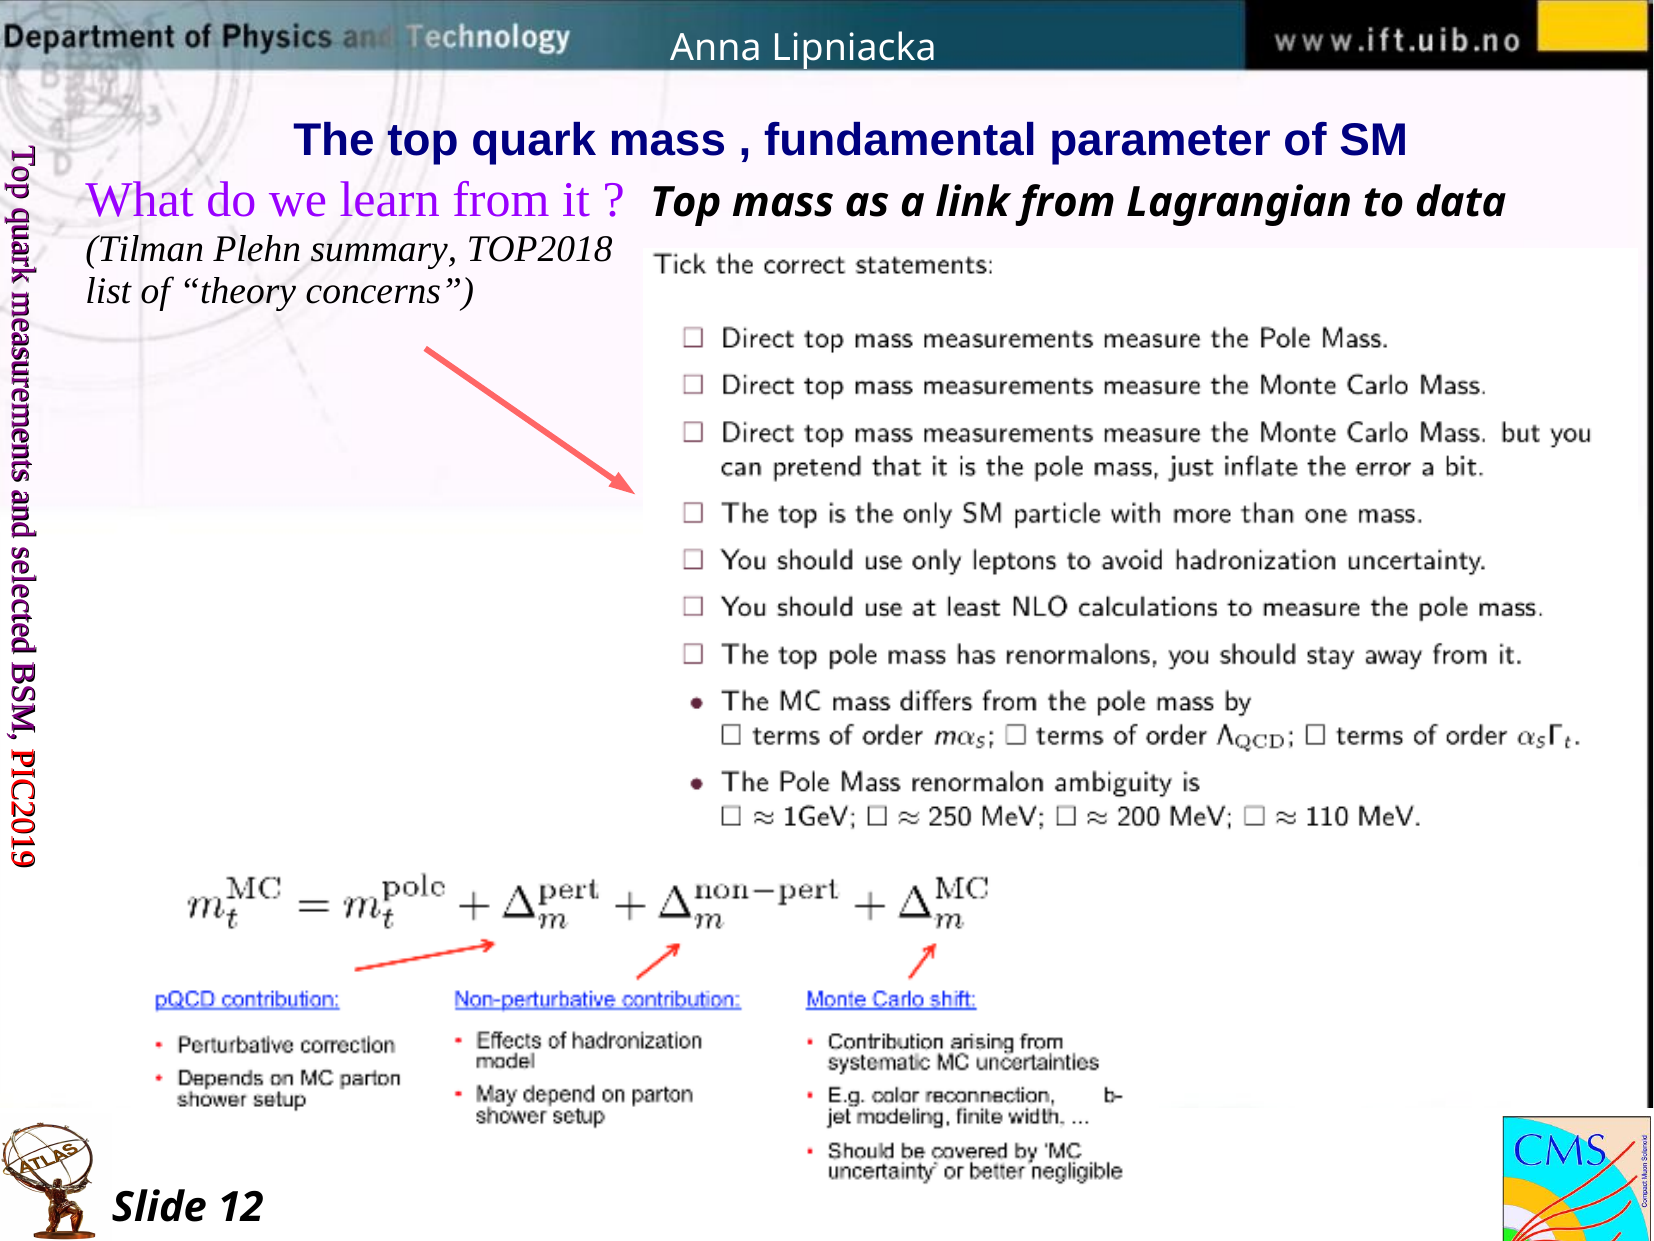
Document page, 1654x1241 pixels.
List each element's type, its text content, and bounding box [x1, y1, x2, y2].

picture [0, 0, 1654, 1197]
title The top quark mass , fundamental parameter of SM [145, 35, 1557, 243]
text_box Slide 12 [111, 1177, 244, 1232]
picture [1502, 1116, 1651, 1241]
text_box What do we learn from it ? Top mass as a link from Lagrangian to data (Tilman Plehn summary, TOP2018 list of “theory concerns”) [85, 171, 1511, 334]
picture [0, 1113, 112, 1241]
